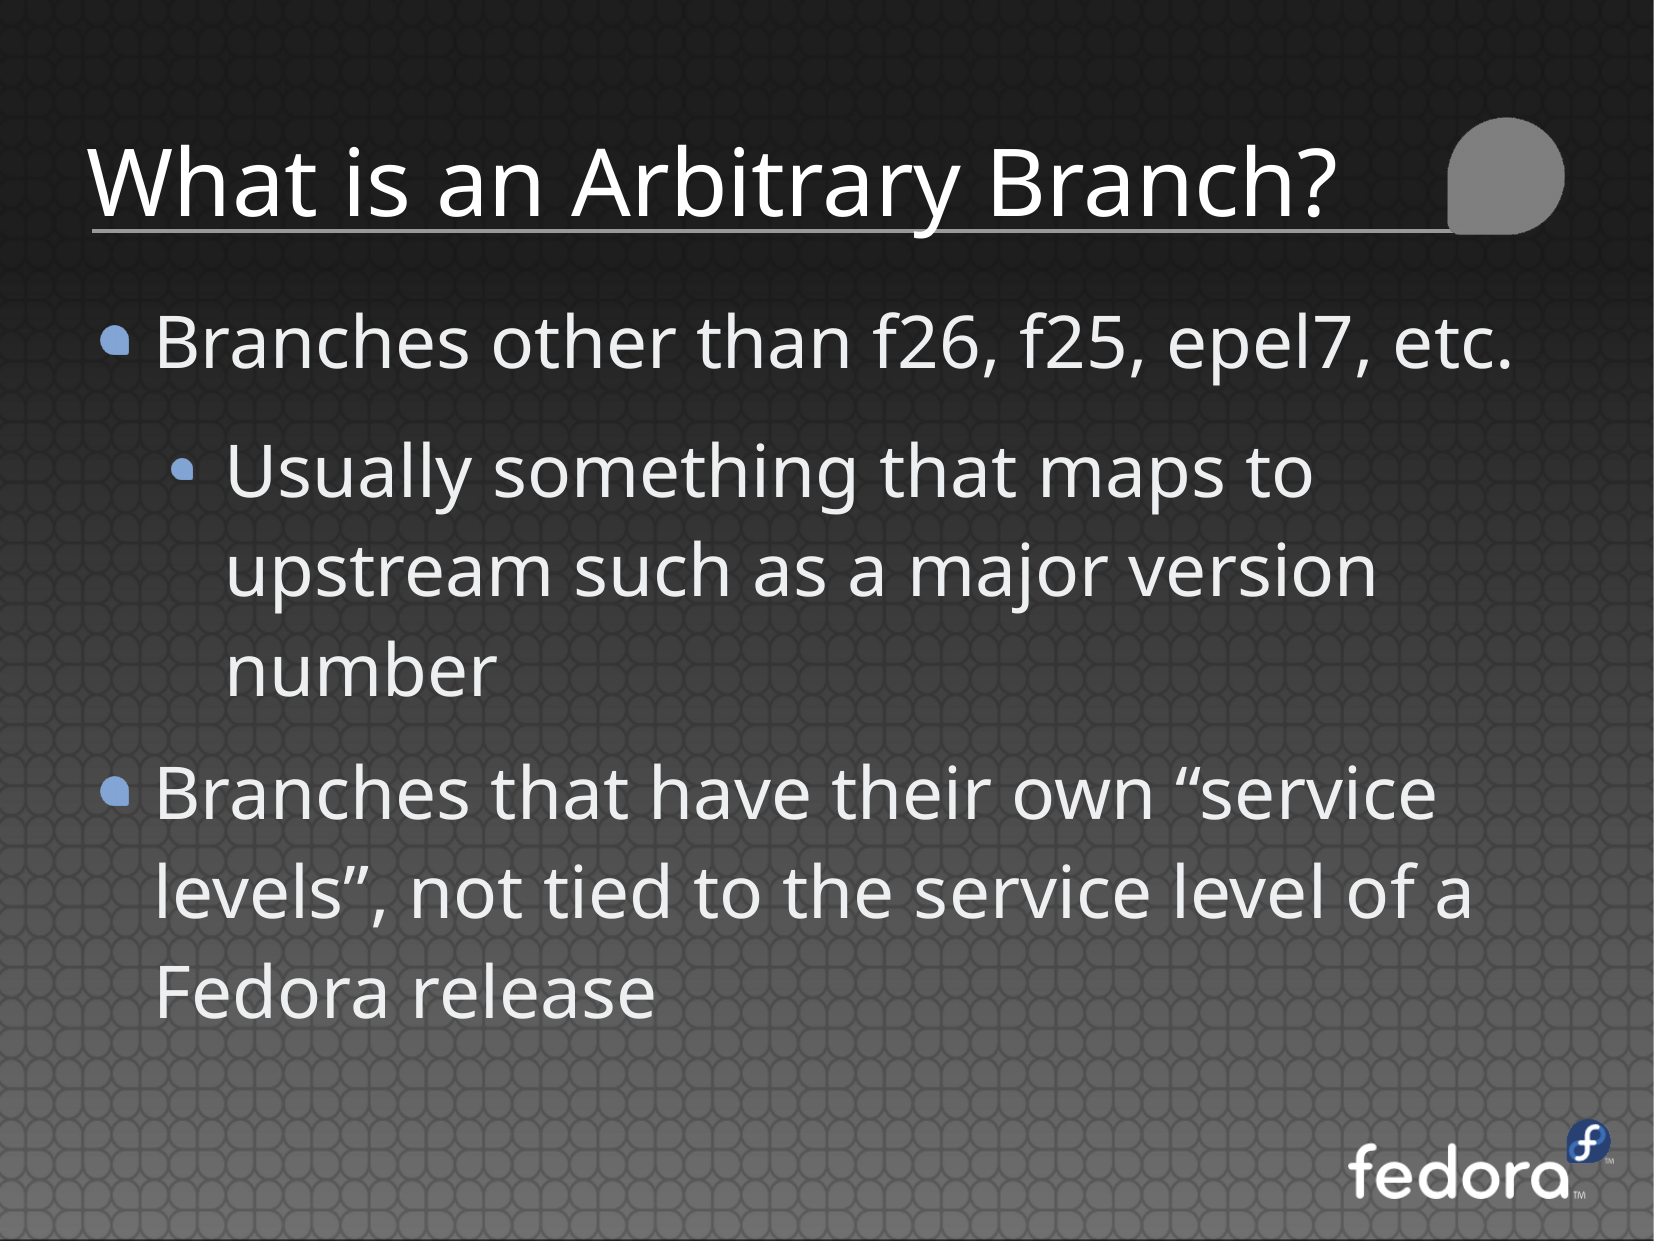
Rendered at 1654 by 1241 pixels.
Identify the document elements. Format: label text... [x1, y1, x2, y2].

list Branches other than f26, f25, epel7, etc. Usually something that maps to upstream such as a major version number Branches that have their own “service levels”, not tied to the service level of a Fedora release [82, 290, 1571, 1022]
picture [0, 0, 1654, 1241]
title What is an Arbitrary Branch? [86, 112, 1576, 249]
